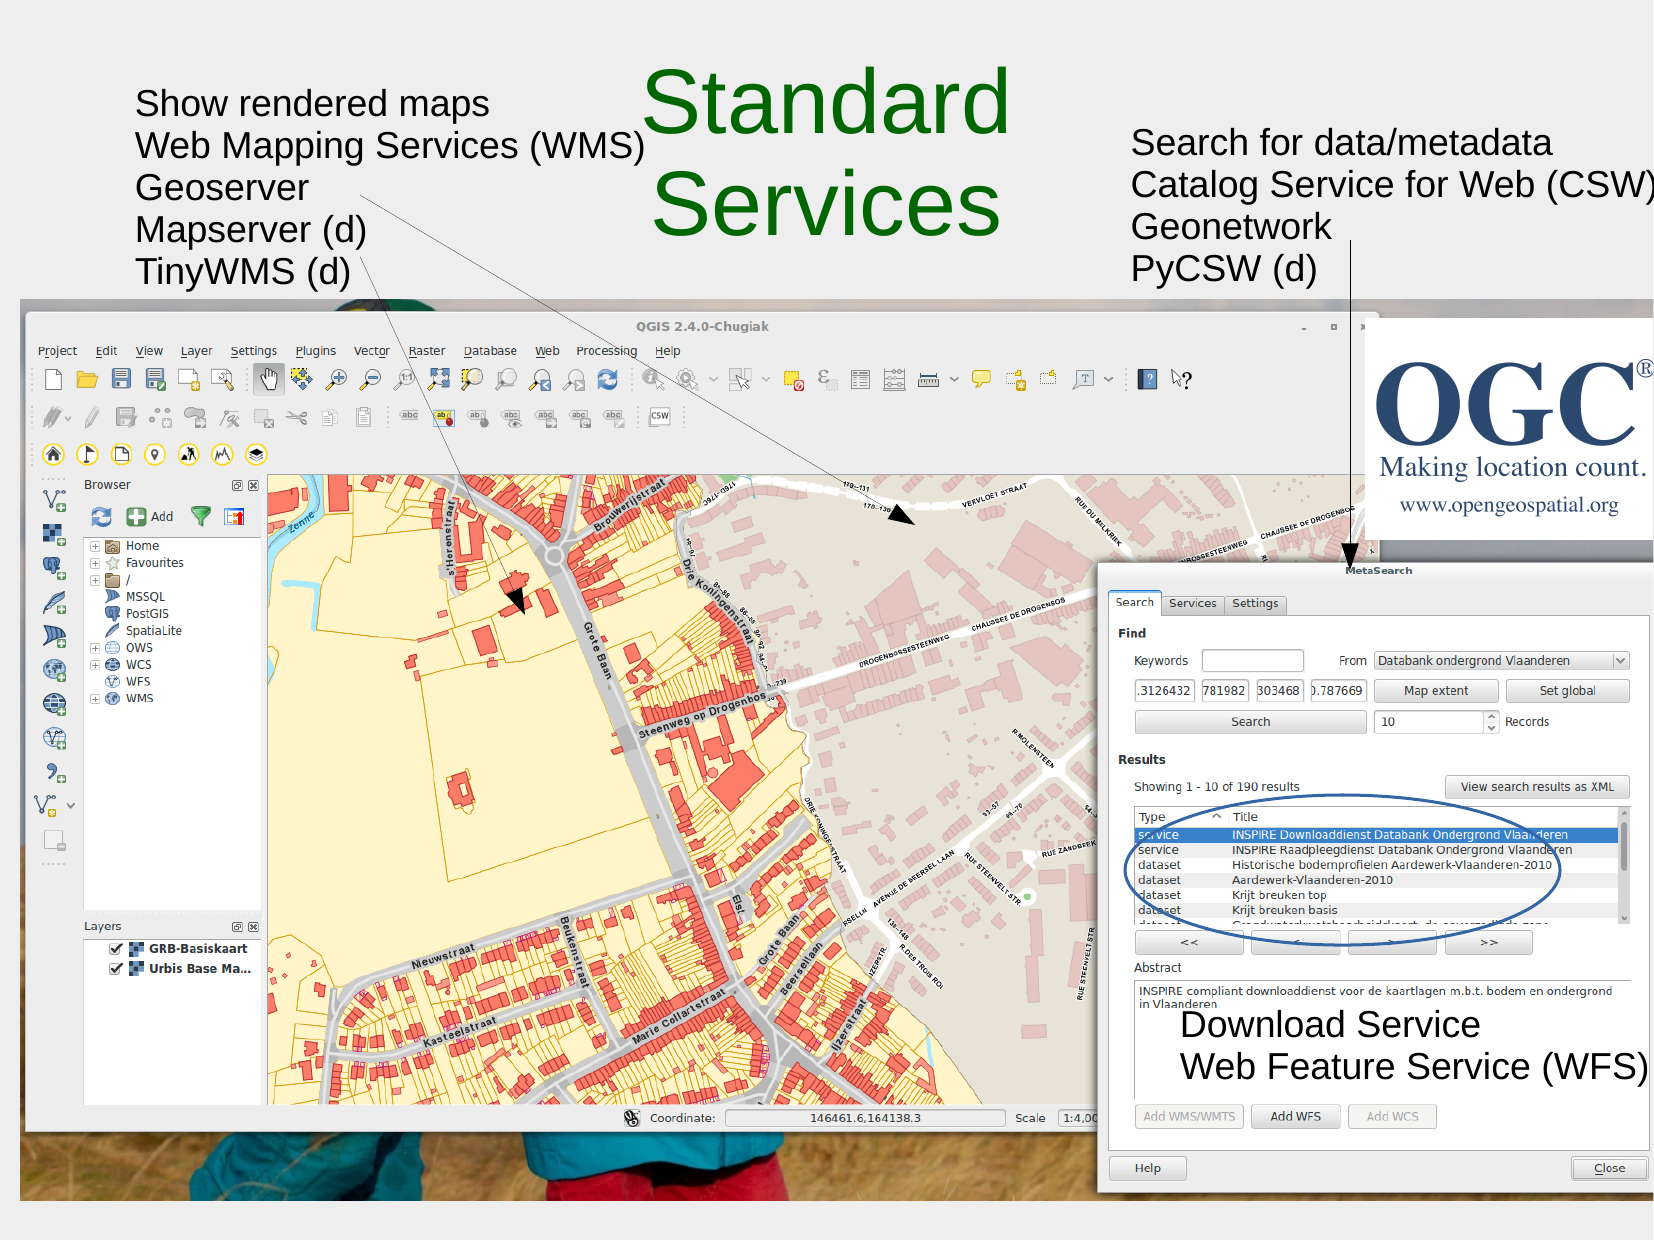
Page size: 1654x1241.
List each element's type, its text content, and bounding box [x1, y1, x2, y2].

text_box Search for data/metadata Catalog Service for Web (CSW) Geonetwork PyCSW (d) [1115, 114, 1654, 297]
text_box Download Service Web Feature Service (WFS) [1165, 996, 1654, 1096]
picture [20, 299, 1654, 1202]
text_box Show rendered maps Web Mapping Services (WMS) Geoserver Mapserver (d) TinyWMS (d) [120, 75, 661, 300]
title Standard Services [82, 49, 1571, 257]
